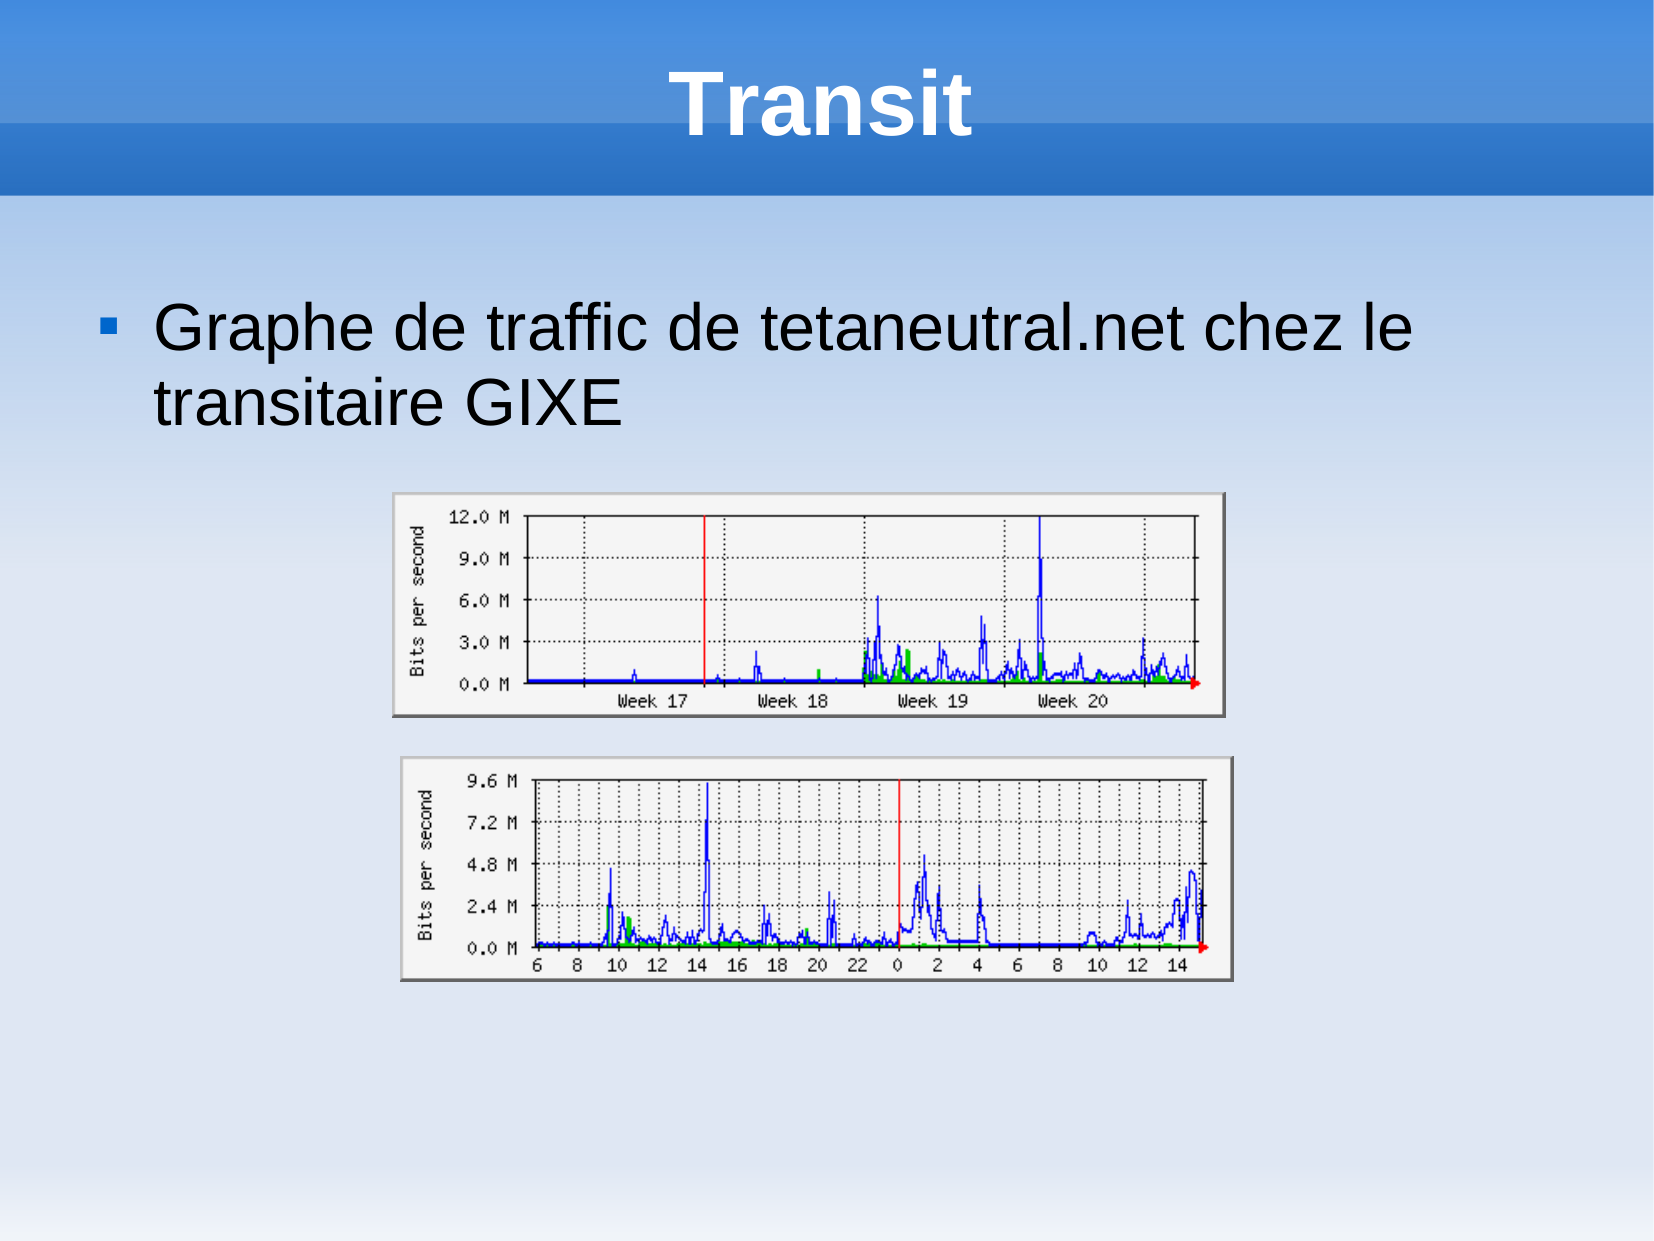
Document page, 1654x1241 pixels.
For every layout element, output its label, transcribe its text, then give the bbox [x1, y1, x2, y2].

list Graphe de traffic de tetaneutral.net chez le transitaire GIXE [82, 290, 1571, 1094]
title Transit [76, 7, 1565, 200]
picture [0, 0, 1654, 1241]
